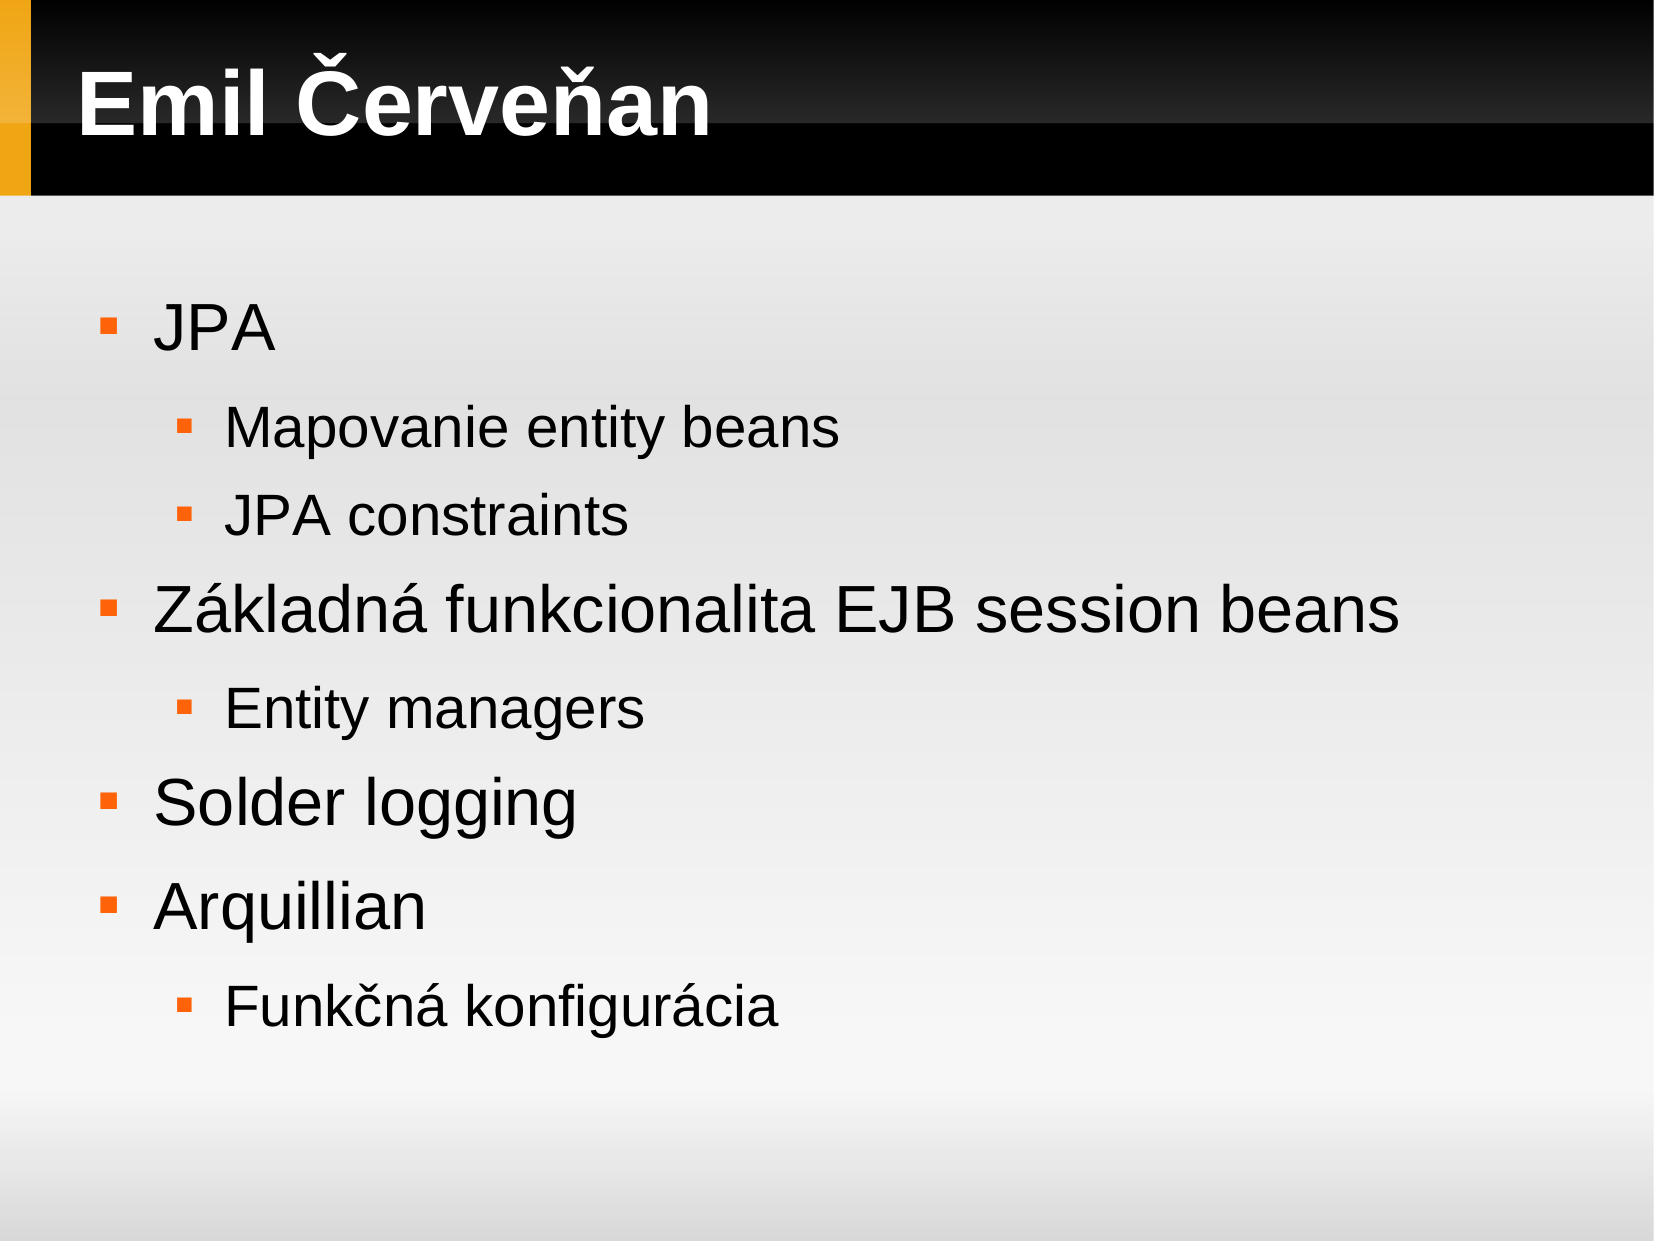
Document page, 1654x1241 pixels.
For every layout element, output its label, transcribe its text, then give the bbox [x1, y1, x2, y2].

list JPA Mapovanie entity beans JPA constraints Základná funkcionalita EJB session beans Entity managers Solder logging Arquillian Funkčná konfigurácia [82, 290, 1571, 1109]
title Emil Červeňan [76, 0, 1565, 208]
picture [0, 0, 1654, 1241]
